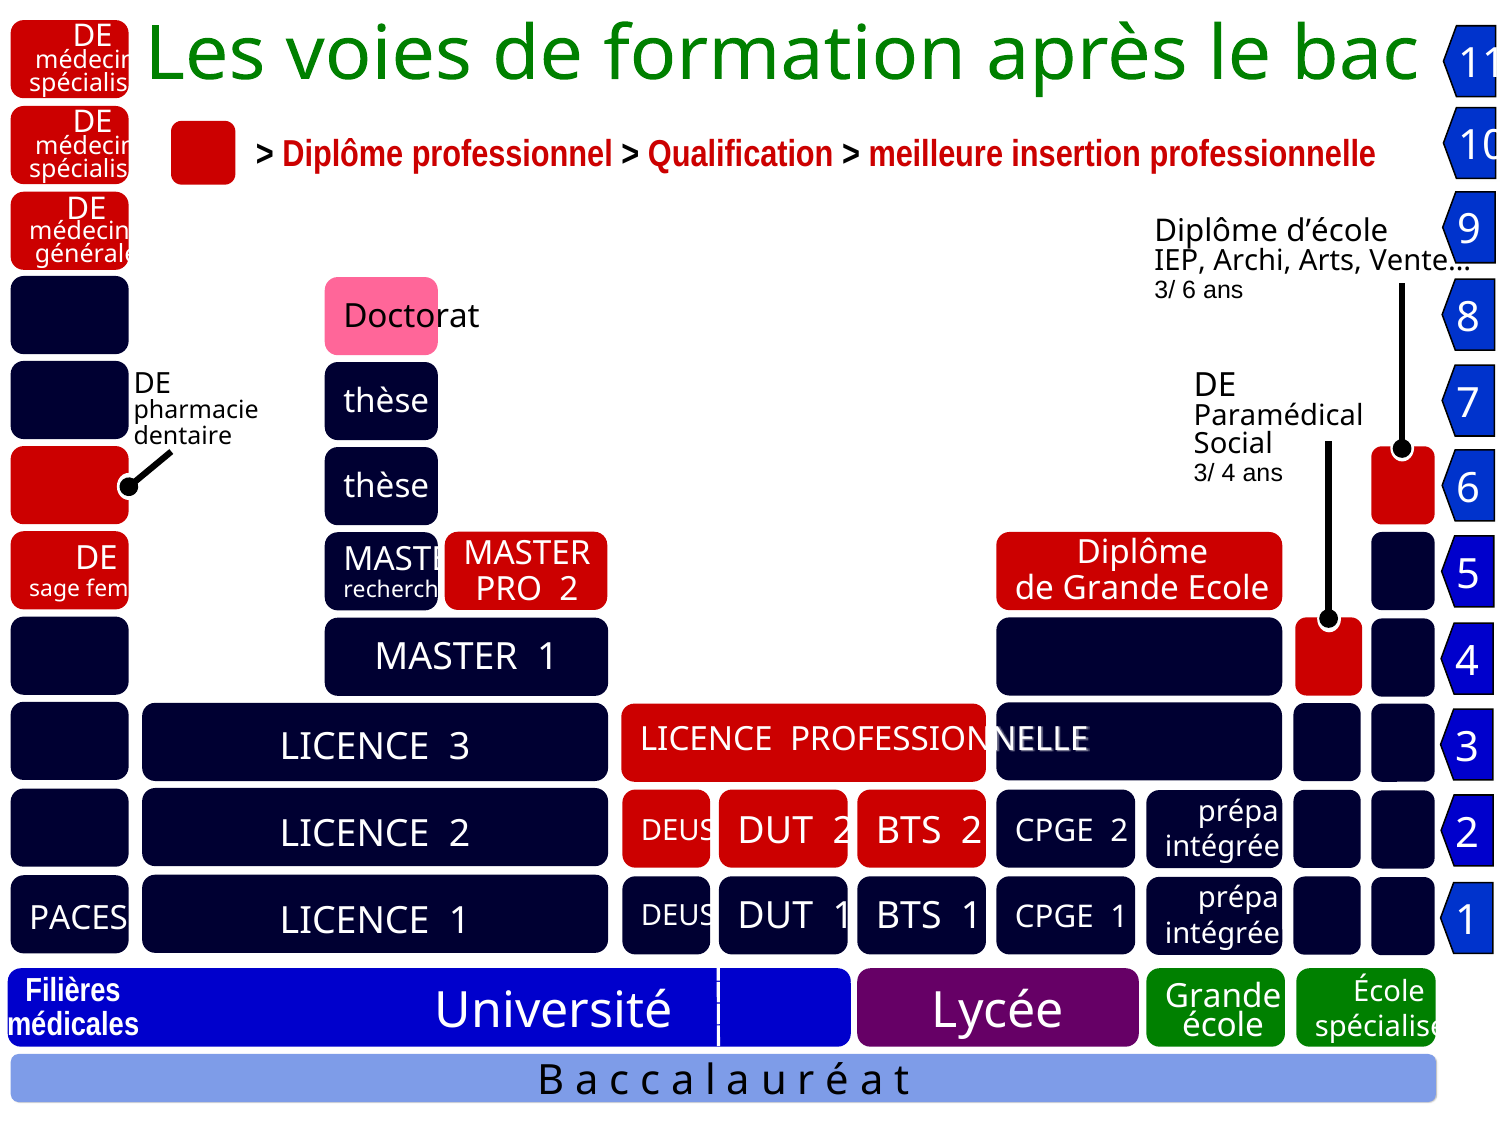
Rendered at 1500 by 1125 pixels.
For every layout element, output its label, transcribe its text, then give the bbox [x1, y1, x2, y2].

text_box Les voies de formation après le bac [232, 37, 262, 80]
text_box 5 [1441, 535, 1494, 607]
text_box [996, 617, 1283, 696]
text_box DE médecine spécialisée [10, 105, 129, 185]
text_box 11 [1443, 25, 1496, 97]
text_box LICENCE 2 [142, 787, 609, 867]
text_box Lycée [857, 968, 1139, 1047]
text_box thèse [324, 447, 438, 526]
text_box [1371, 618, 1435, 697]
text_box 10 [1488, 132, 1496, 156]
text_box [1371, 877, 1435, 956]
text_box DE médecine générale [10, 191, 129, 270]
text_box Les voies de formation après le bac [633, 37, 673, 80]
text_box [1371, 703, 1435, 782]
text_box Les voies de formation après le bac [189, 37, 225, 80]
text_box [10, 701, 129, 780]
text_box B a c c a l a u r é a t [10, 1053, 1436, 1103]
text_box [10, 275, 129, 355]
text_box [10, 360, 118, 440]
text_box [996, 702, 1283, 781]
text_box [1371, 790, 1435, 869]
text_box Les voies de formation après le bac [1154, 37, 1185, 80]
text_box Les voies de formation après le bac [783, 37, 818, 80]
text_box 1 [1440, 882, 1493, 954]
text_box Les voies de formation après le bac [395, 37, 432, 80]
text_box Les voies de formation après le bac [1111, 37, 1147, 80]
text_box DE médecine spécialisée [10, 20, 129, 99]
text_box [10, 788, 129, 867]
text_box 9 [1442, 191, 1496, 263]
text_box 2 [1441, 795, 1494, 866]
text_box [1293, 876, 1361, 955]
text_box Diplôme de Grande Ecole [996, 531, 1283, 611]
text_box [1295, 605, 1363, 696]
text_box Diplôme d’école IEP, Archi, Arts, Vente… 3/ 6 ans [1139, 202, 1487, 312]
text_box [10, 616, 129, 695]
text_box BTS 1 [857, 876, 986, 955]
text_box 8 [1442, 279, 1495, 351]
text_box Université IUT [719, 968, 851, 1047]
text_box [1293, 703, 1361, 782]
text_box MASTER recherche 2 [324, 532, 438, 611]
text_box DE sage femme [10, 531, 129, 610]
text_box Les voies de formation après le bac [924, 37, 960, 79]
text_box Les voies de formation après le bac [824, 29, 850, 80]
text_box Les voies de formation après le bac [1035, 37, 1073, 98]
text_box prépa intégrée 2 [1146, 790, 1283, 869]
text_box BTS 2 [857, 789, 986, 868]
text_box Filières médicales [0, 966, 155, 1050]
text_box Les voies de formation après le bac [1342, 37, 1376, 80]
text_box 6 [1442, 449, 1495, 521]
text_box DUT 1 [718, 876, 848, 955]
text_box CPGE 1 [996, 876, 1136, 955]
text_box Les voies de formation après le bac [1297, 21, 1335, 80]
text_box Les voies de formation après le bac [152, 25, 184, 79]
text_box [1371, 434, 1435, 525]
text_box [1293, 789, 1361, 868]
text_box DEUST 1 [622, 876, 711, 955]
text_box LICENCE PROFESSIONNELLE [621, 703, 986, 782]
text_box LICENCE 1 [142, 874, 609, 953]
text_box Les voies de formation après le bac [1231, 37, 1268, 80]
text_box DEUST 2 [622, 789, 711, 868]
text_box DUT 2 [838, 830, 848, 840]
text_box Les voies de formation après le bac [329, 37, 368, 80]
text_box Les voies de formation après le bac [989, 37, 1024, 80]
text_box [171, 120, 236, 185]
text_box DUT 2 [718, 789, 848, 868]
text_box Les voies de formation après le bac [714, 37, 775, 79]
text_box thèse [324, 362, 438, 441]
text_box MASTER PRO 2 [444, 531, 608, 610]
text_box Les voies de formation après le bac [604, 21, 634, 80]
text_box 10 [1443, 107, 1496, 179]
text_box [1371, 531, 1435, 611]
text_box MASTER 1 [324, 617, 609, 696]
text_box Les voies de formation après le bac [438, 37, 469, 80]
text_box 3 [1440, 709, 1493, 780]
text_box Les voies de formation après le bac [1083, 37, 1108, 79]
text_box Doctorat [324, 277, 438, 356]
text_box 7 [1442, 365, 1495, 437]
text_box LICENCE 3 [142, 702, 609, 782]
text_box Les voies de formation après le bac [285, 38, 325, 79]
text_box DE pharmacie dentaire [118, 357, 274, 459]
text_box CPGE 2 [996, 789, 1136, 868]
text_box Les voies de formation après le bac [875, 37, 915, 80]
text_box École spécialisée [1296, 968, 1436, 1047]
text_box Les voies de formation après le bac [1386, 37, 1417, 80]
text_box [10, 446, 141, 525]
text_box Grande école [1146, 968, 1285, 1047]
text_box Les voies de formation après le bac [543, 37, 580, 80]
text_box 4 [1441, 623, 1494, 695]
text_box Université IUT [155, 968, 718, 1047]
text_box prépa intégrée 1 [1146, 876, 1283, 955]
text_box DE Paramédical Social 3/ 4 ans [1179, 355, 1379, 496]
text_box Les voies de formation après le bac [496, 21, 533, 80]
text_box Les voies de formation après le bac [682, 37, 708, 79]
text_box PACES [10, 875, 129, 954]
text_box > Diplôme professionnel > Qualification > meilleure insertion professionnelle [241, 120, 1392, 182]
